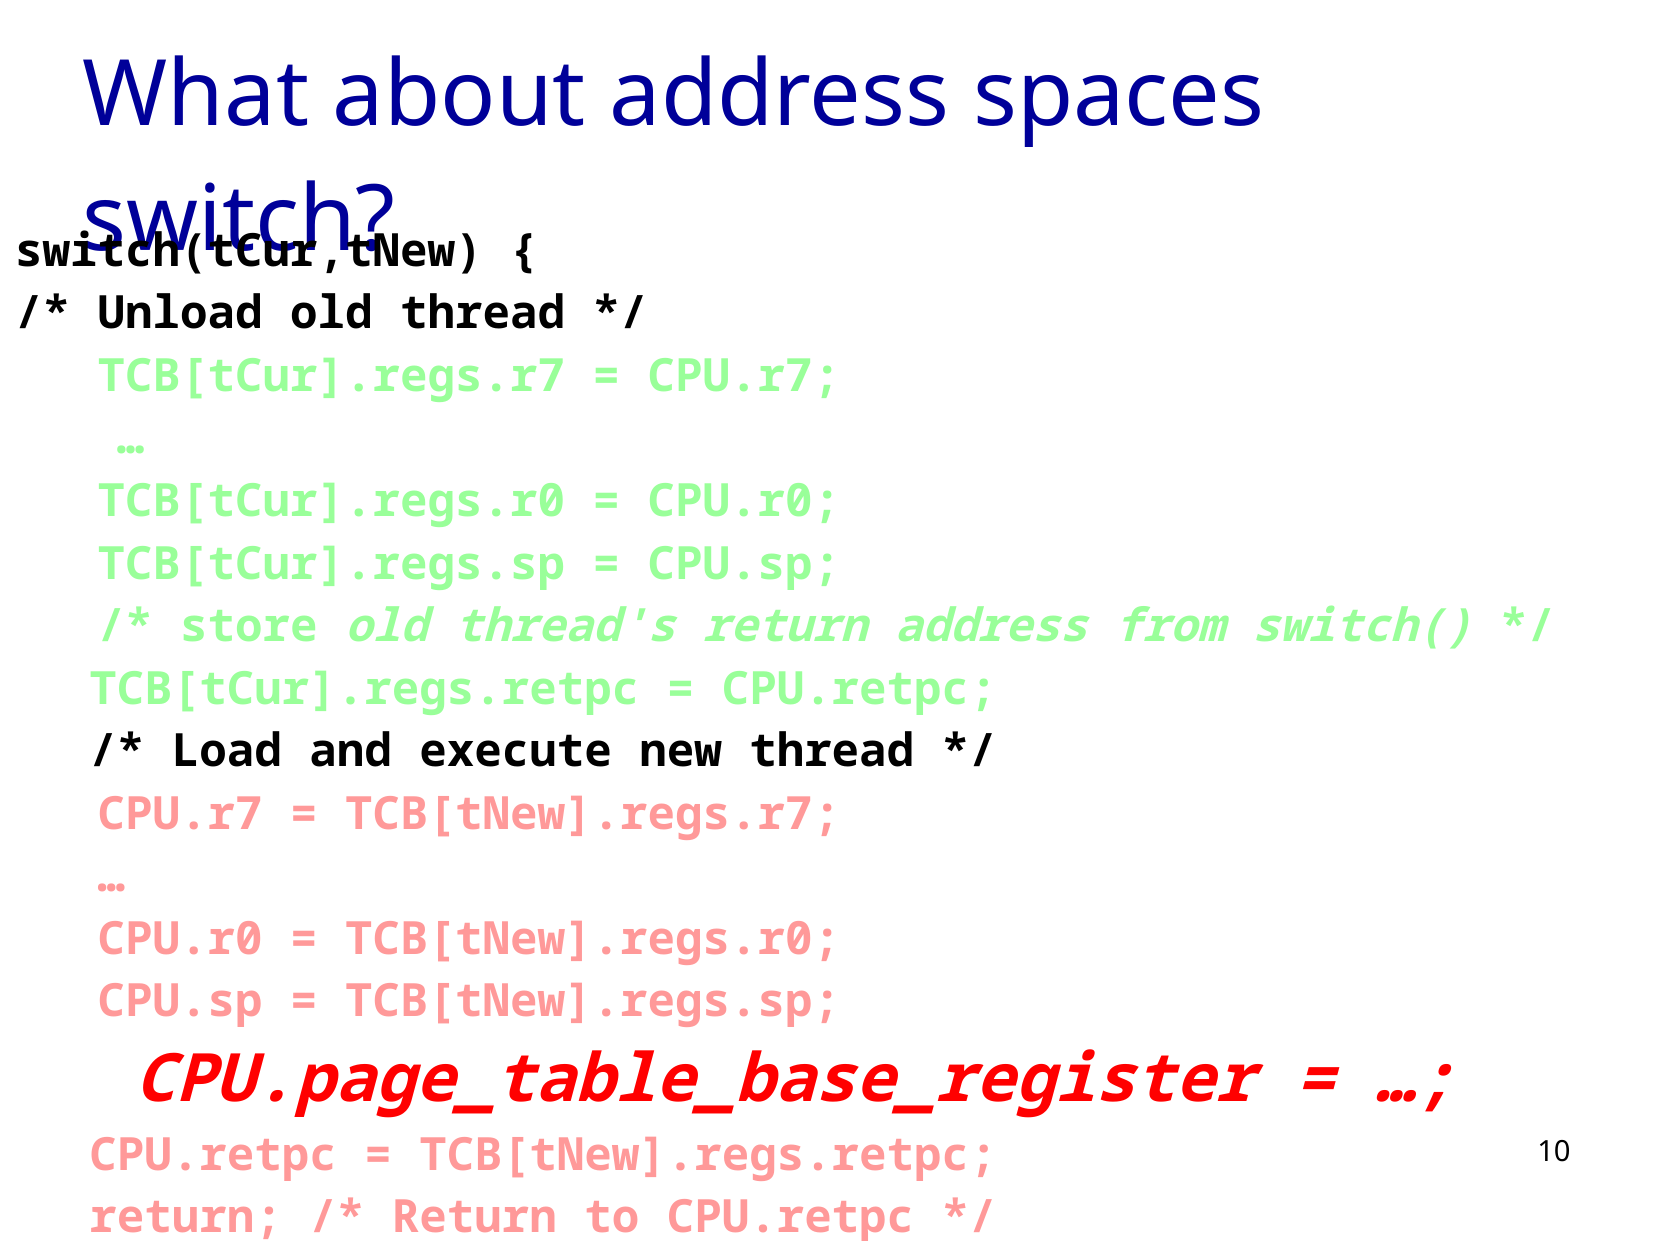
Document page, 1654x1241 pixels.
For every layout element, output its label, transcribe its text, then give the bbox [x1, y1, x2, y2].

text_box switch(tCur,tNew) { /* Unload old thread */ TCB[tCur].regs.r7 = CPU.r7; … TCB[tCur].regs.r0 = CPU.r0; TCB[tCur].regs.sp = CPU.sp; /* store old thread's return address from switch() */ TCB[tCur].regs.retpc = CPU.retpc; /* Load and execute new thread */ CPU.r7 = TCB[tNew].regs.r7; … CPU.r0 = TCB[tNew].regs.r0; CPU.sp = TCB[tNew].regs.sp; CPU.page_table_base_register = …; CPU.retpc = TCB[tNew].regs.retpc; return; /* Return to CPU.retpc */ } [0, 210, 1654, 1241]
title What about address spaces switch? [82, 49, 1571, 210]
